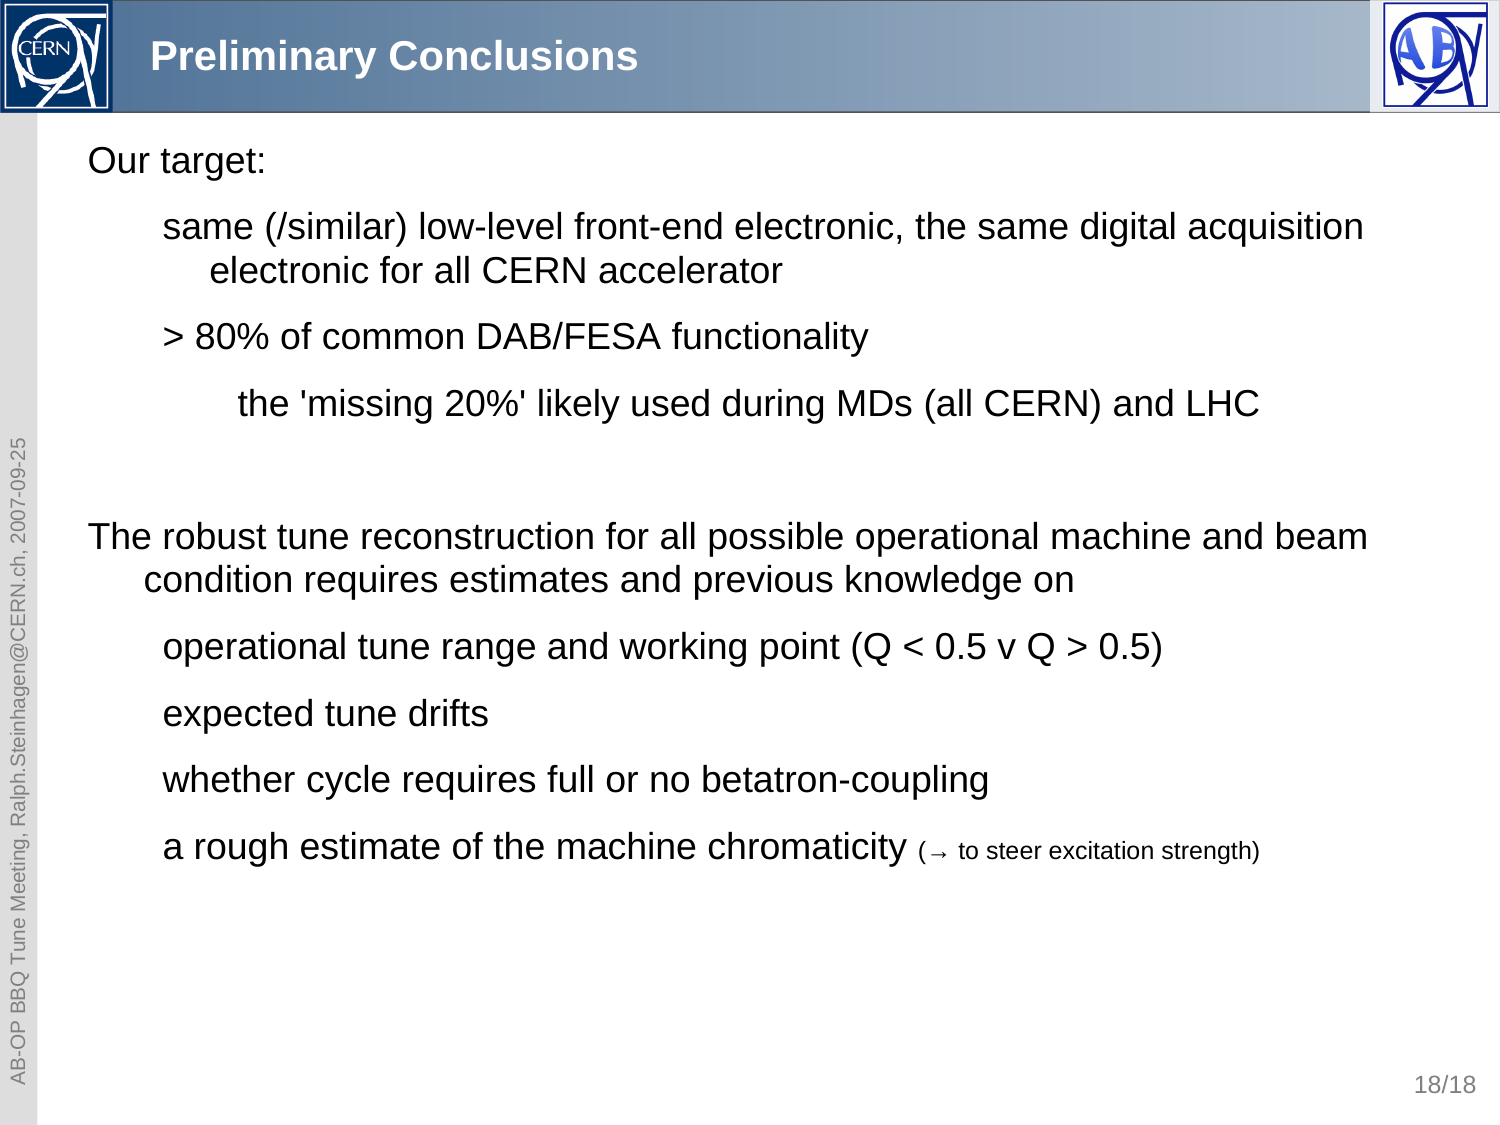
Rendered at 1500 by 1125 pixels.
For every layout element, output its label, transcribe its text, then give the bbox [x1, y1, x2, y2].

title Preliminary Conclusions [150, 7, 1201, 106]
picture [1382, 1, 1489, 108]
list Our target: same (/similar) low-level front-end electronic, the same digital acquisition electronic for all CERN accelerator > 80% of common DAB/FESA functionality the 'missing 20%' likely used during MDs (all CERN) and LHC The robust tune reconstruction for all possible operational machine and beam condition requires estimates and previous knowledge on operational tune range and working point (Q < 0.5 v Q > 0.5) expected tune drifts whether cycle requires full or no betatron-coupling a rough estimate of the machine chromaticity (→ to steer excitation strength) [87, 137, 1438, 1016]
picture [0, 0, 113, 113]
